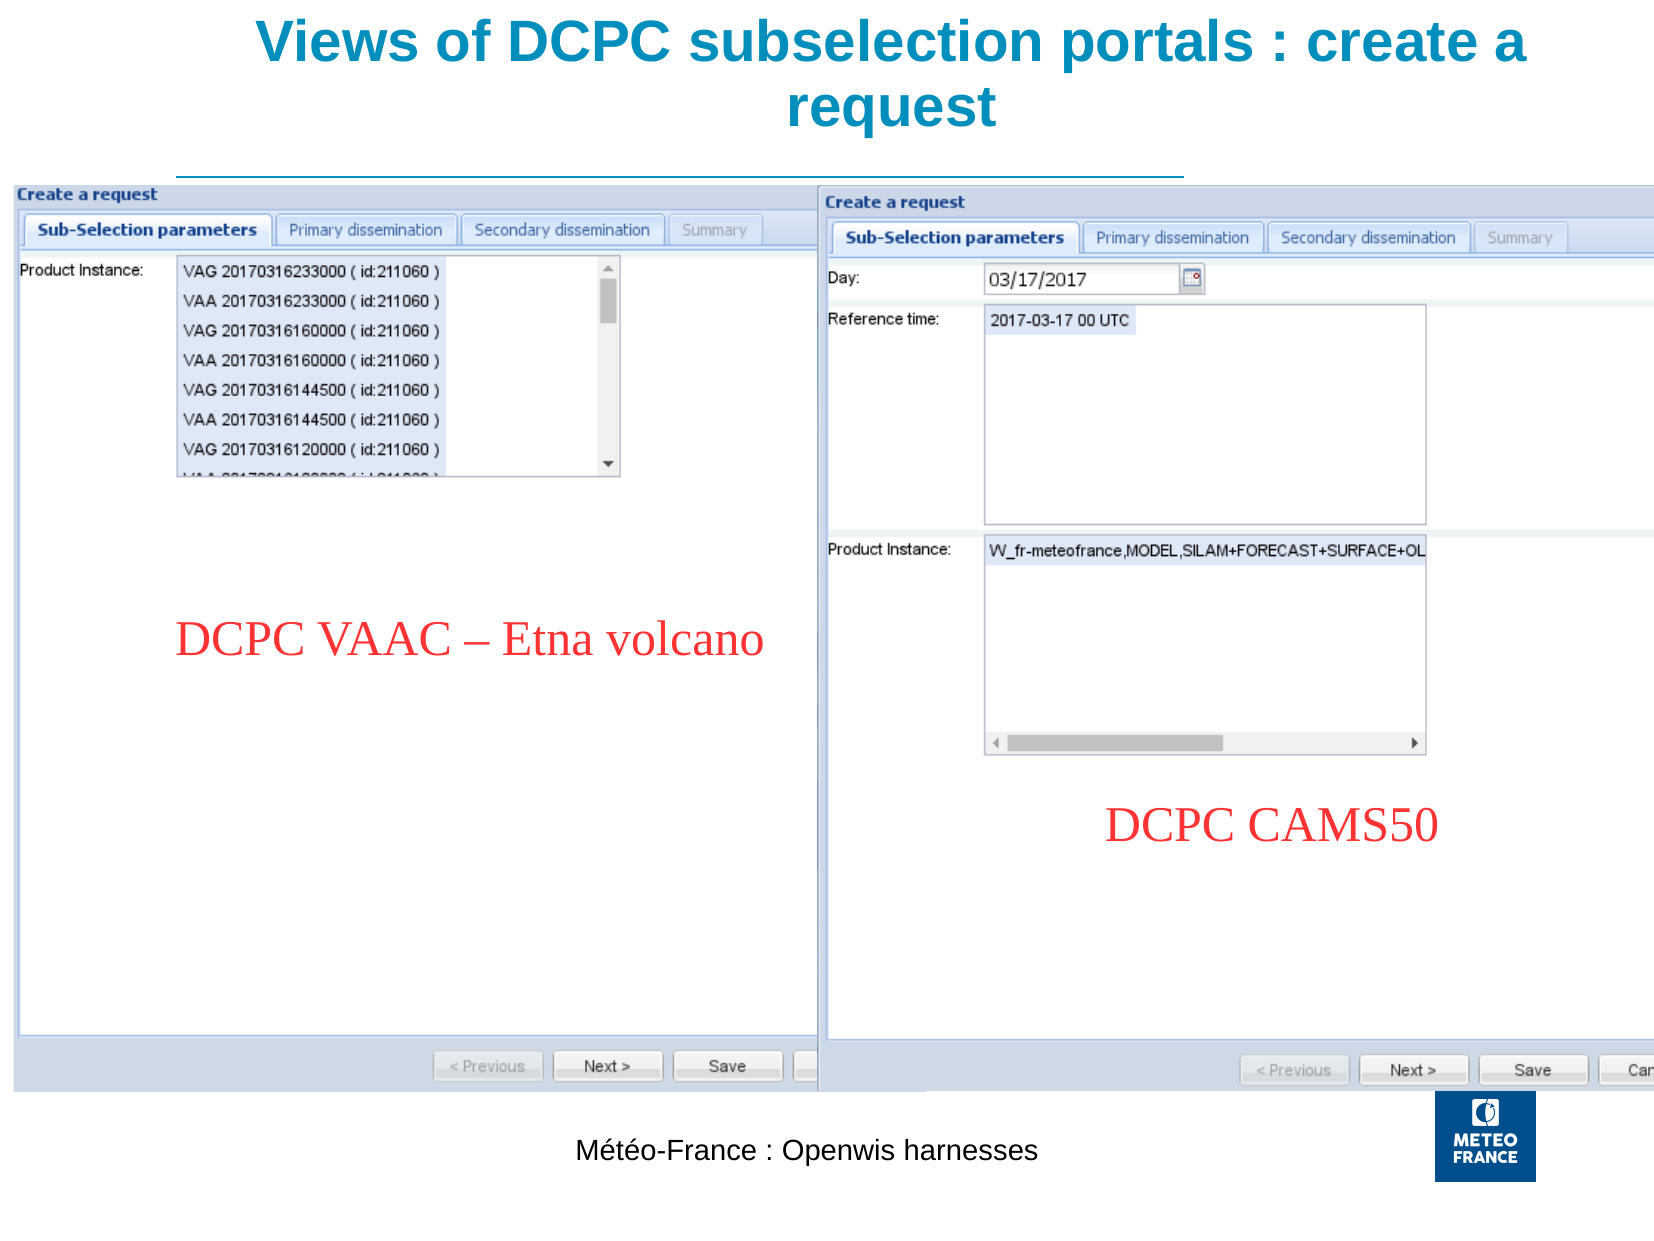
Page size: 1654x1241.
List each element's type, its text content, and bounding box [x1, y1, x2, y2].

picture [13, 185, 1654, 1182]
title Views of DCPC subselection portals : create a request [176, 8, 1609, 139]
